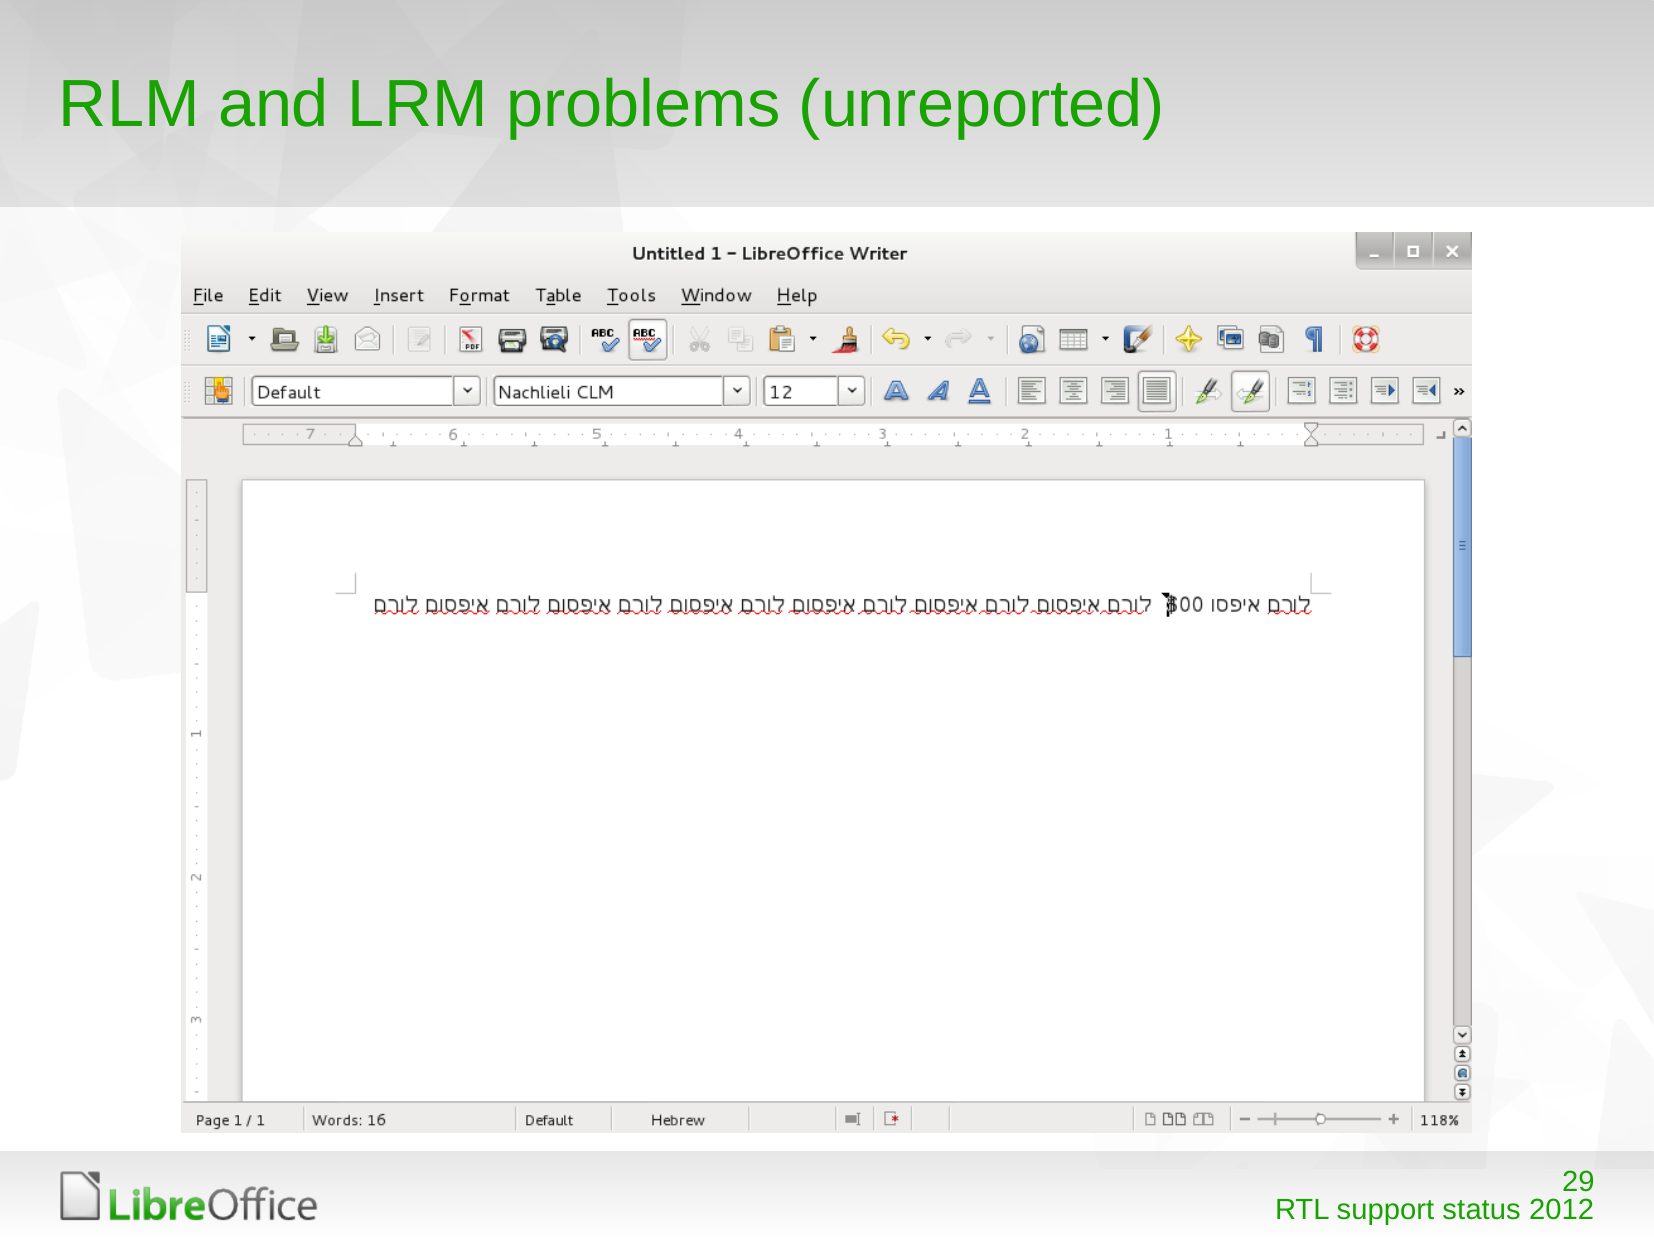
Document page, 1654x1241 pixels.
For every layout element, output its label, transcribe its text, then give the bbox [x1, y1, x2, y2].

title RLM and LRM problems (unreported) [59, 29, 1595, 178]
picture [0, 0, 1654, 1169]
picture [41, 1152, 337, 1240]
